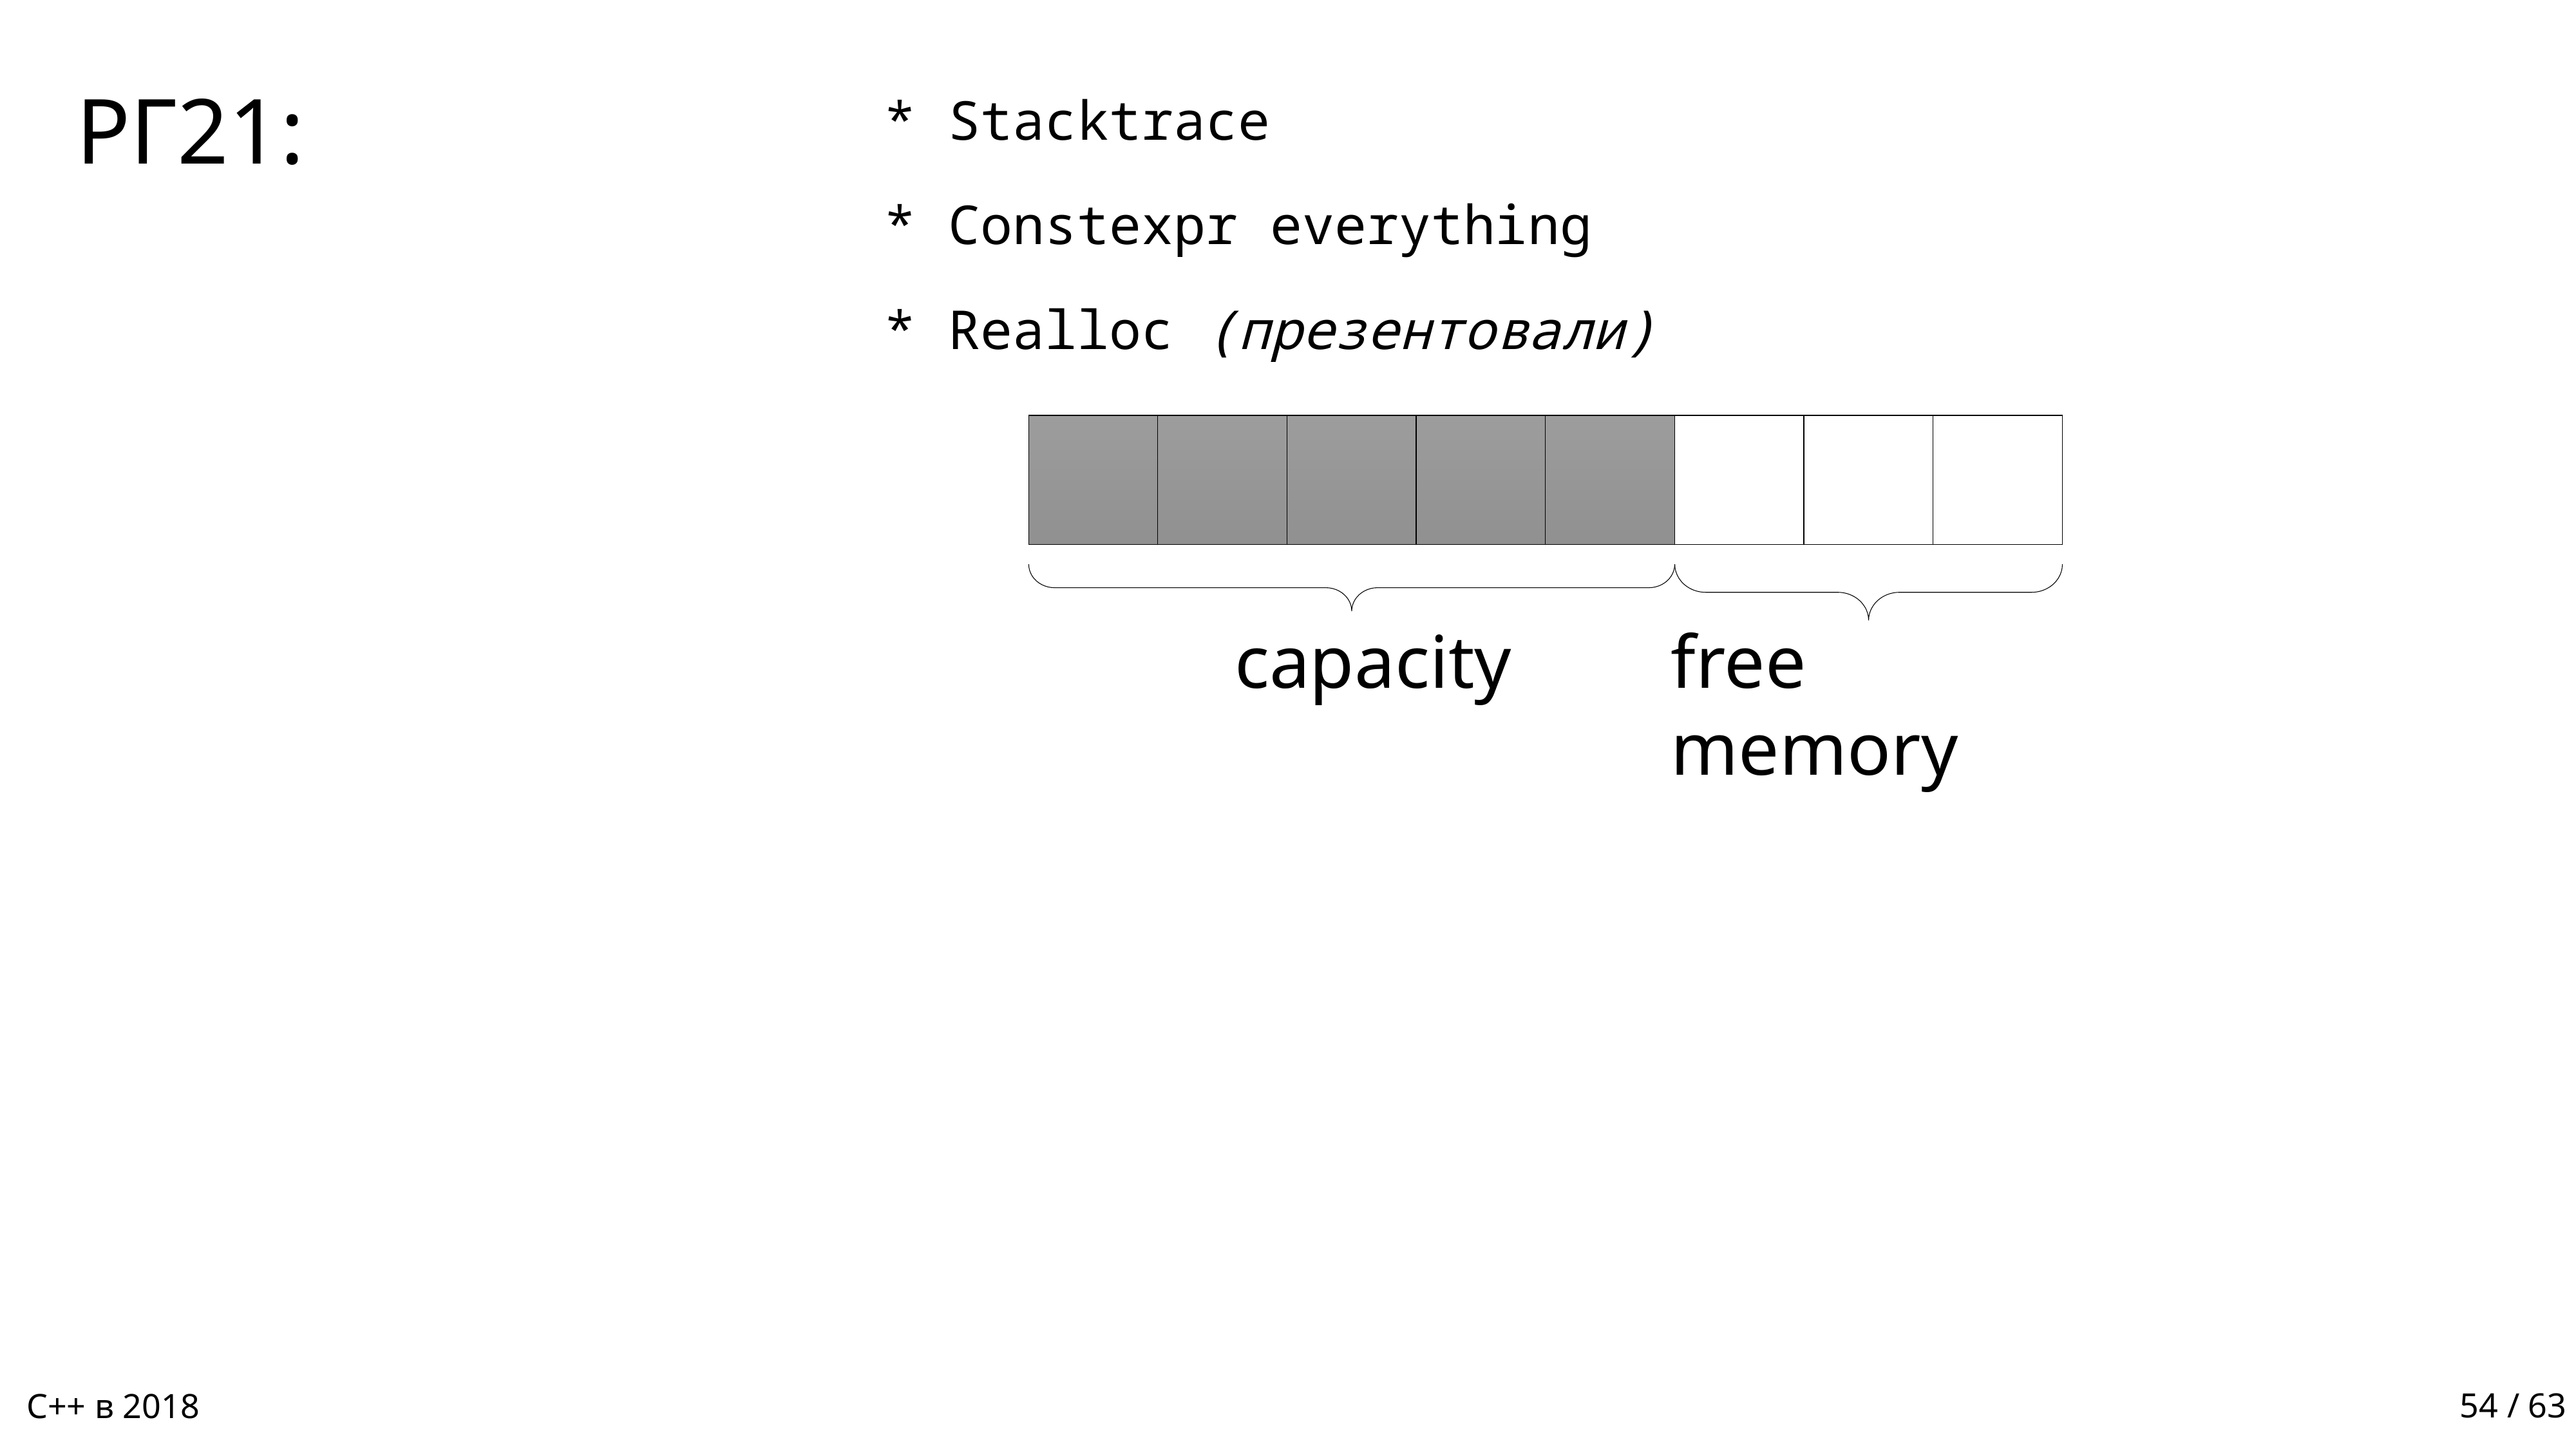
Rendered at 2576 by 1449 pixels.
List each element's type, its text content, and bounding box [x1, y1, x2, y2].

text_box free memory [1662, 611, 2116, 795]
text_box [1028, 415, 2063, 545]
text_box capacity [1225, 611, 1565, 708]
list C++ в 2018 [17, 1376, 1114, 1431]
list * Stacktrace * Constexpr everything * Realloc (презентовали) [875, 81, 2460, 1249]
title РГ21: [66, 81, 802, 486]
list <number> / 63 [1479, 1376, 2576, 1431]
